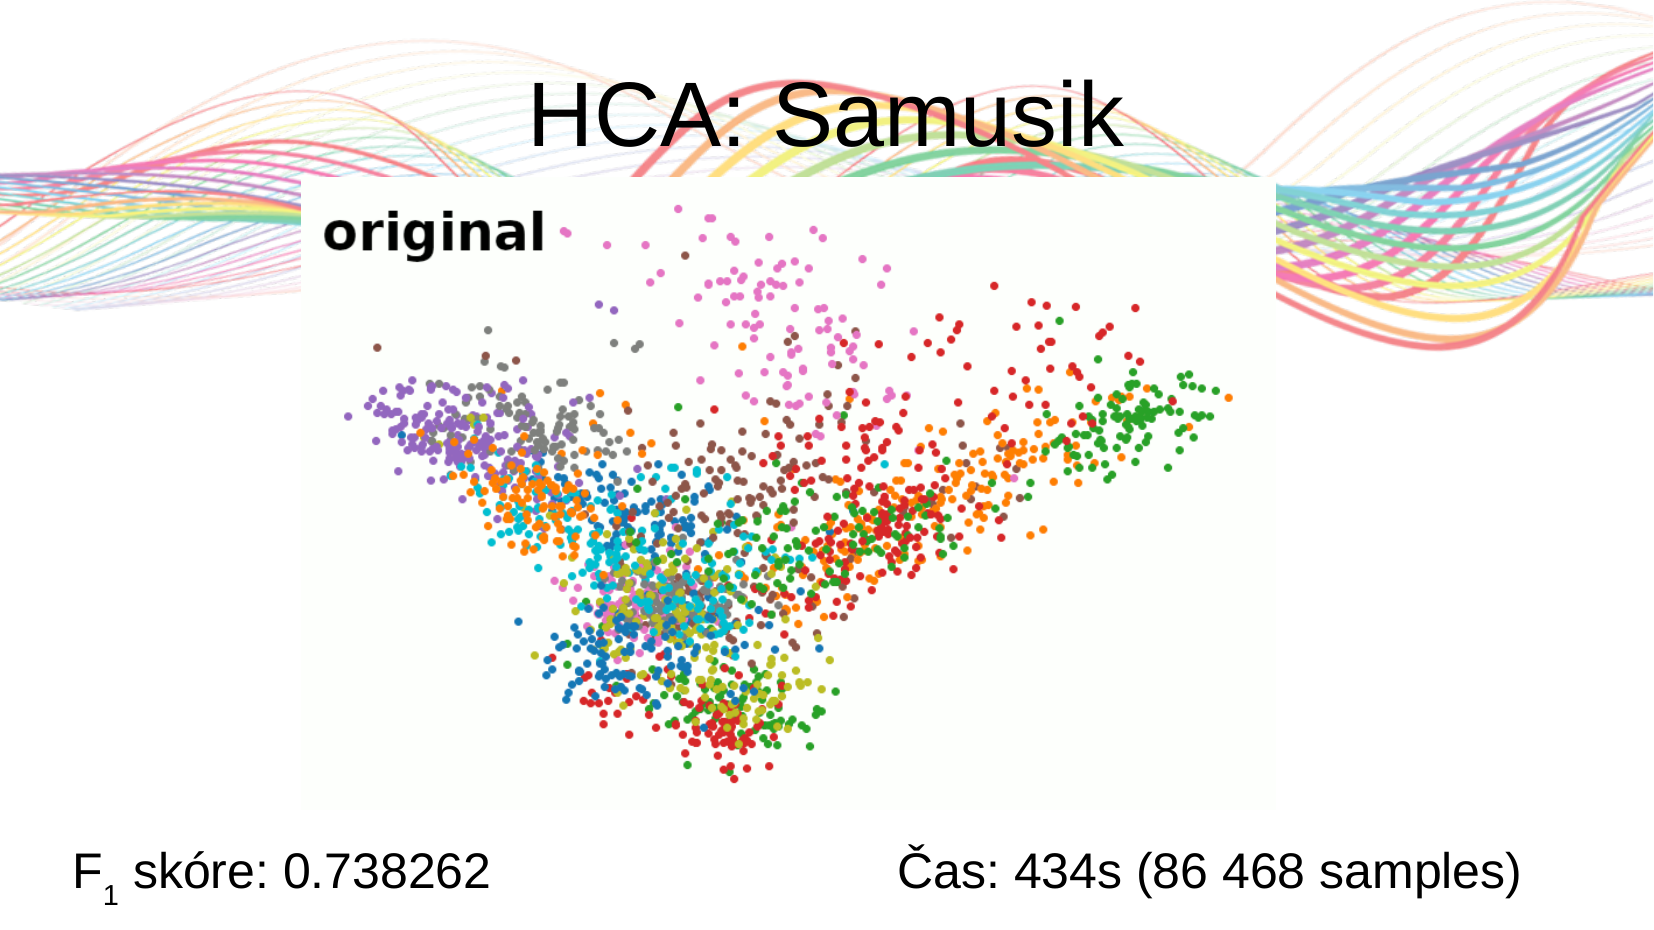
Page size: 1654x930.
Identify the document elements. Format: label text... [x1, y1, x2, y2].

text_box F1 skóre: 0.738262 Čas: 434s (86 468 samples) [72, 63, 1561, 912]
picture [0, 0, 1654, 372]
picture [301, 177, 1276, 811]
title HCA: Samusik [82, 37, 1571, 193]
